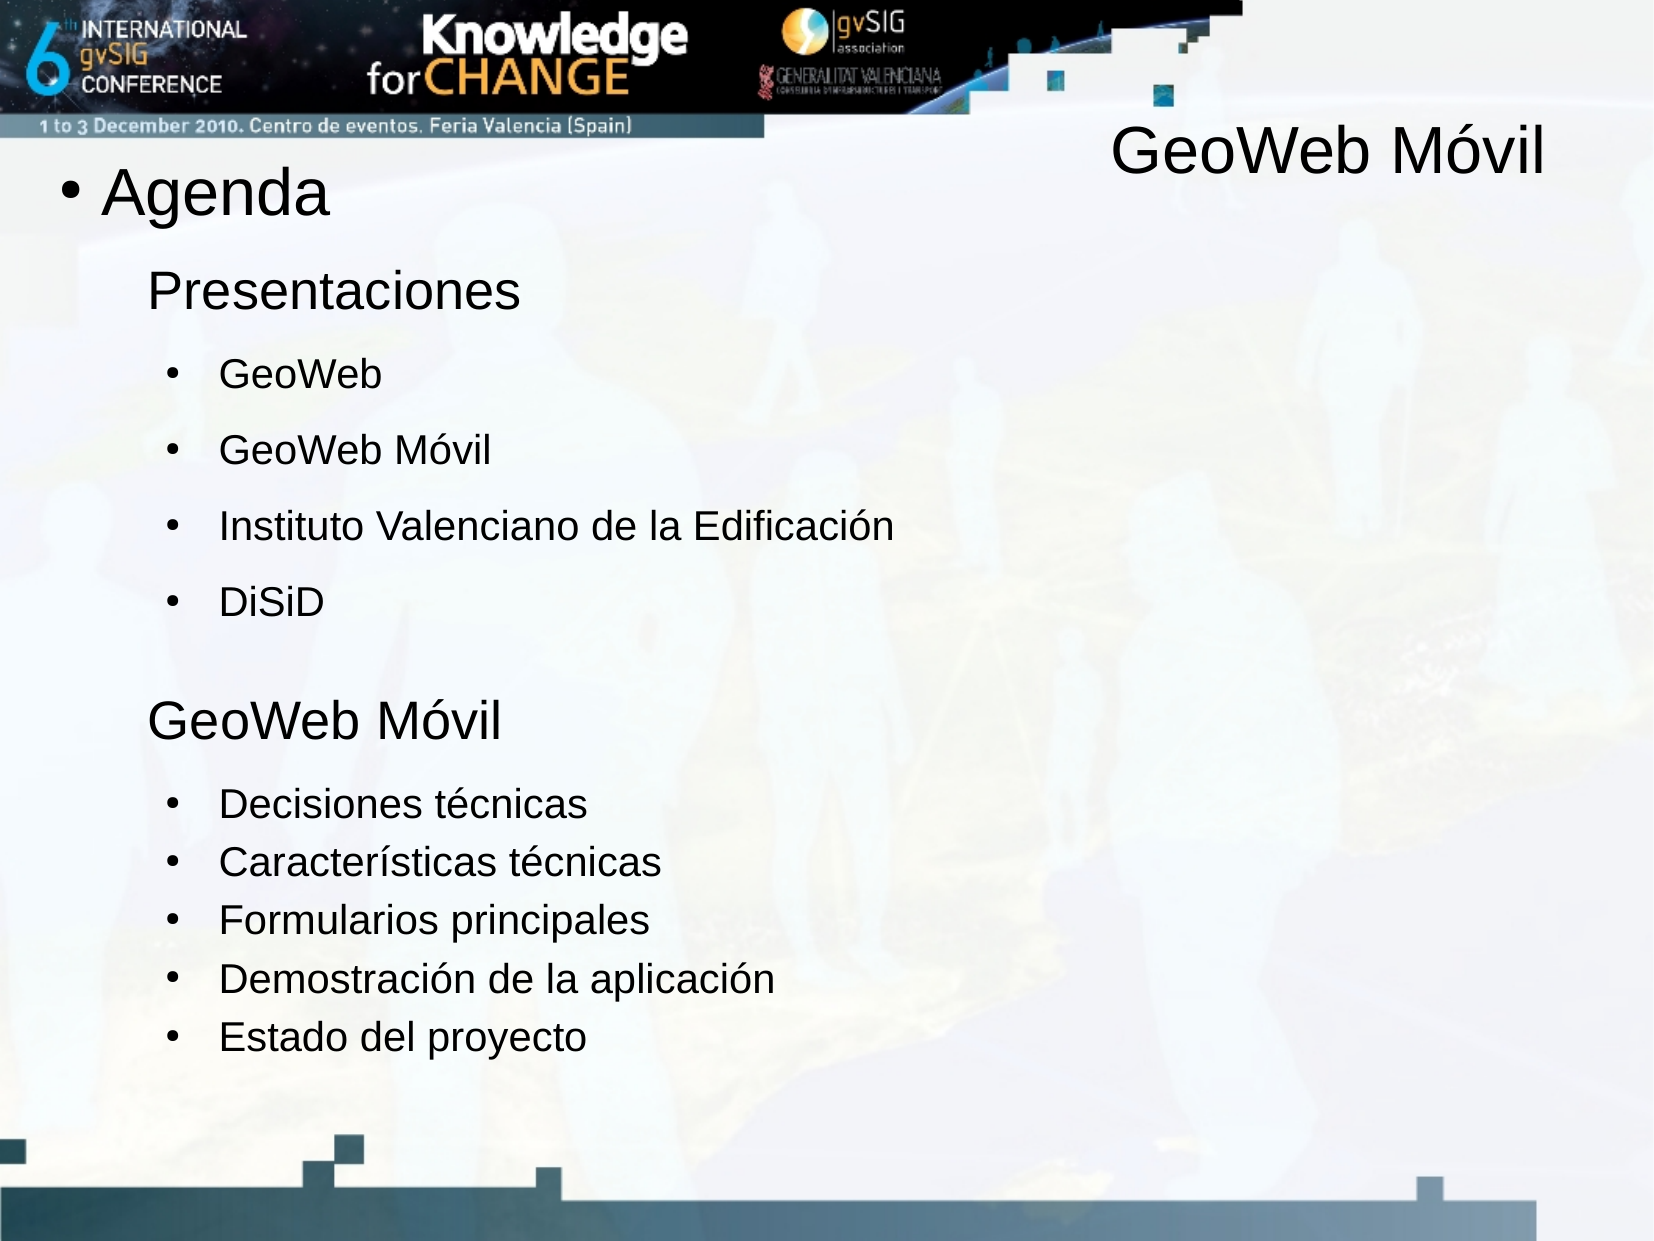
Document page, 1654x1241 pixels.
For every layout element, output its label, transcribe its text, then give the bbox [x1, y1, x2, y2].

list Presentaciones GeoWeb GeoWeb Móvil Instituto Valenciano de la Edificación DiSiD [147, 260, 1584, 650]
picture [0, 0, 1654, 1241]
title GeoWeb Móvil [1062, 106, 1613, 195]
title Agenda [59, 147, 798, 237]
list GeoWeb Móvil Decisiones técnicas Características técnicas Formularios principales Demostración de la aplicación Estado del proyecto [147, 690, 1595, 1061]
